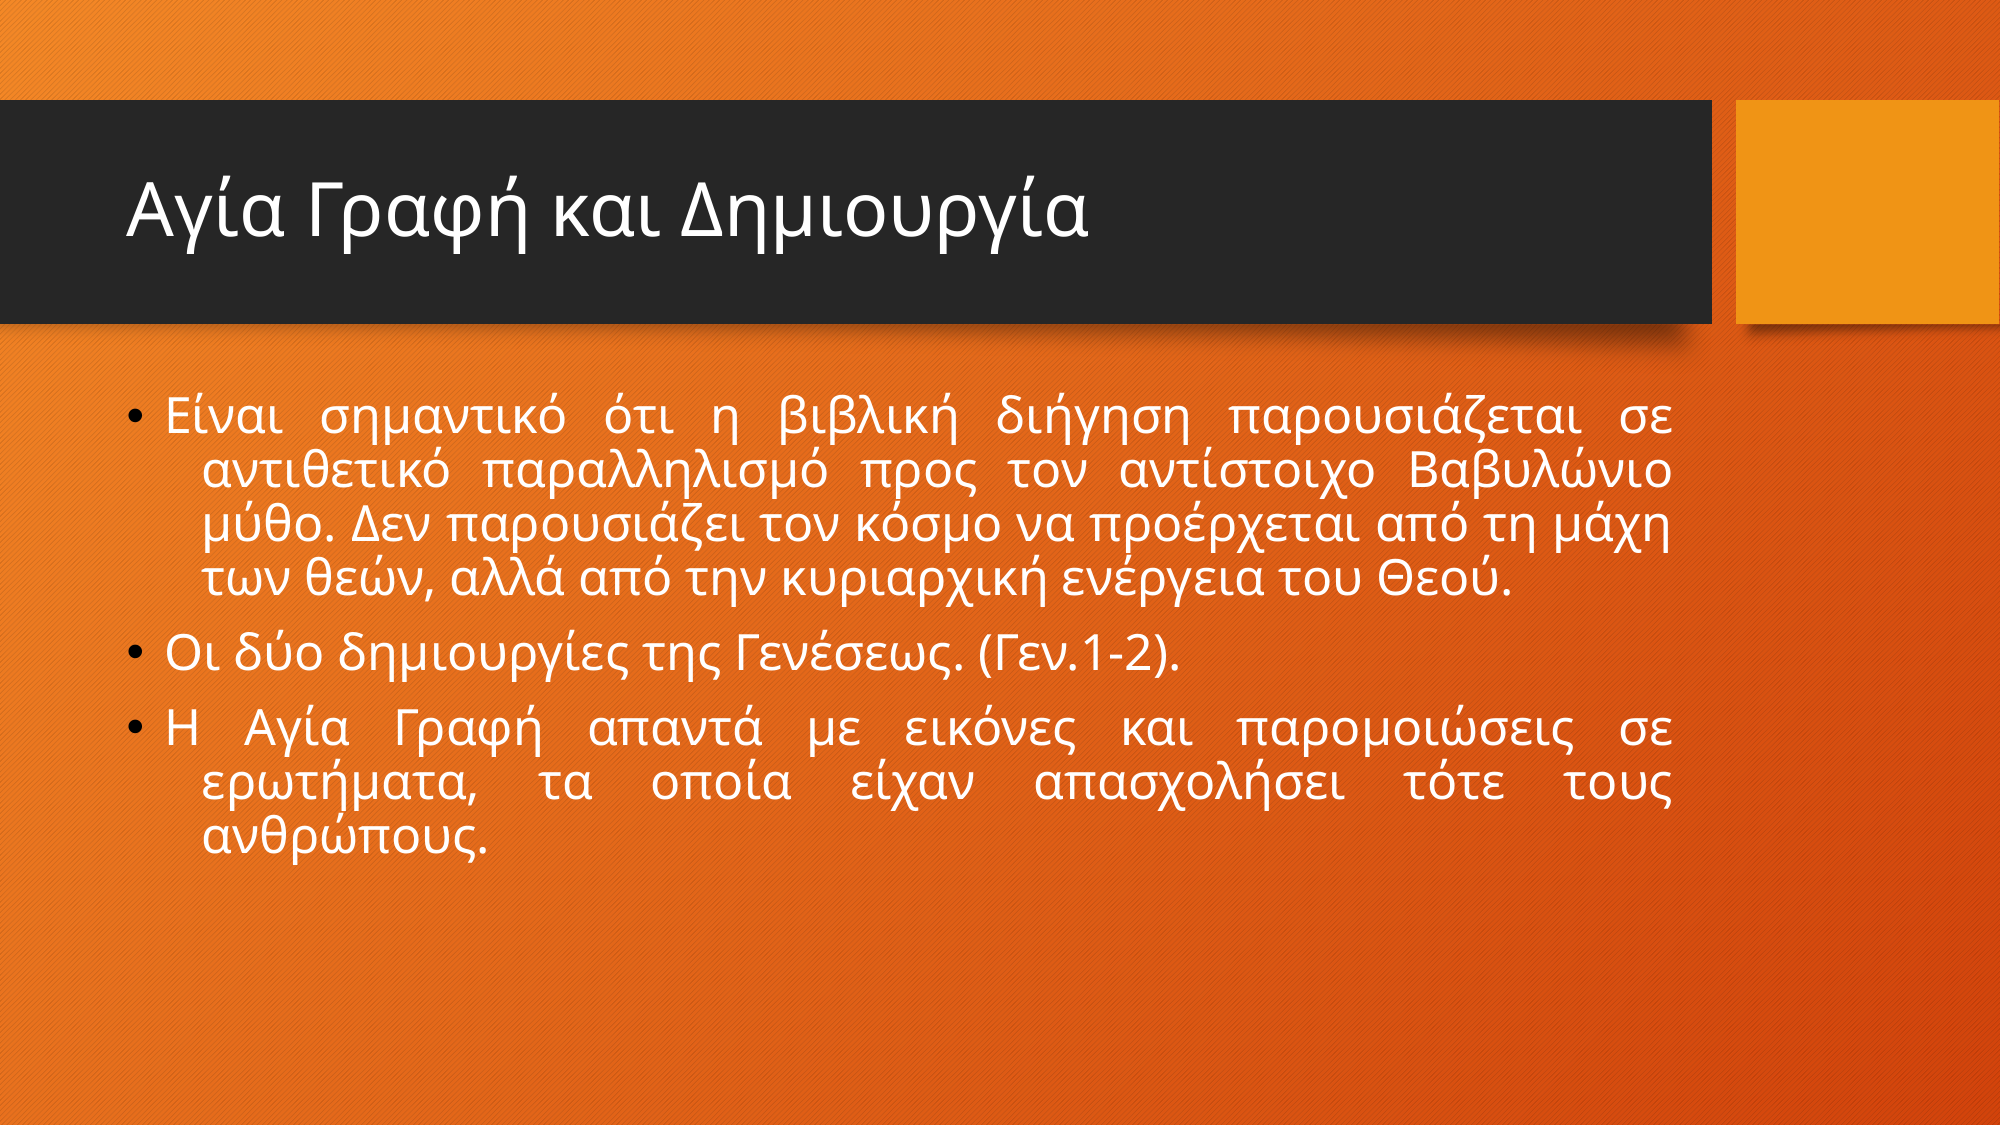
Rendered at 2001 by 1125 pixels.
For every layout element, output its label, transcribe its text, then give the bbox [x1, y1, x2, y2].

list Είναι σημαντικό ότι η βιβλική διήγηση παρουσιάζεται σε αντιθετικό παραλληλισμό προς τον αντίστοιχο Βαβυλώνιο μύθο. Δεν παρουσιάζει τον κόσμο να προέρχεται από τη μάχη των θεών, αλλά από την κυριαρχική ενέργεια του Θεού. Οι δύο δημιουργίες της Γενέσεως. (Γεν.1-2). Η Αγία Γραφή απαντά με εικόνες και παρομοιώσεις σε ερωτήματα, τα οποία είχαν απασχολήσει τότε τους ανθρώπους. [111, 383, 1689, 974]
title Αγία Γραφή και Δημιουργία [111, 123, 1689, 301]
